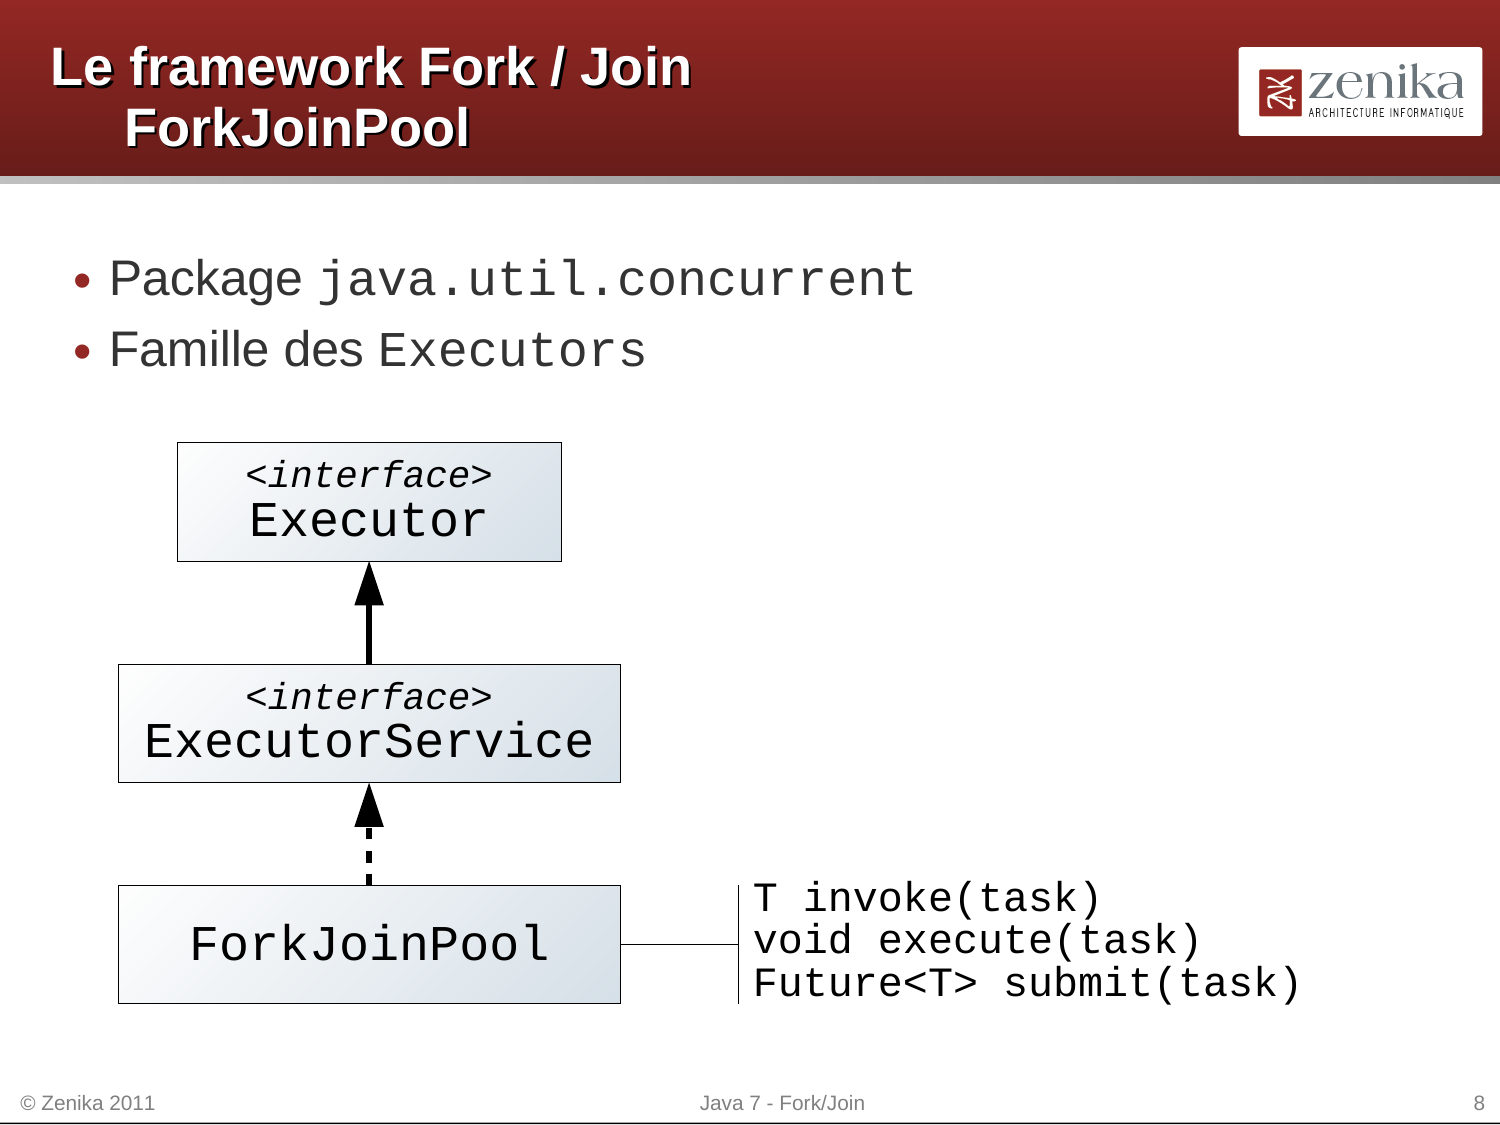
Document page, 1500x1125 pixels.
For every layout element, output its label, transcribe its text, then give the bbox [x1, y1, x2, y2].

text_box <interface> Executor [177, 442, 562, 562]
text_box ForkJoinPool [118, 885, 621, 1004]
list Package java.util.concurrent Famille des Executors [50, 249, 1435, 1079]
picture [1257, 58, 1464, 125]
text_box T invoke(task) void execute(task) Future<T> submit(task) [738, 870, 1447, 1018]
text_box <interface> ExecutorService [118, 664, 621, 783]
title Le framework Fork / Join ForkJoinPool [50, 15, 1206, 180]
